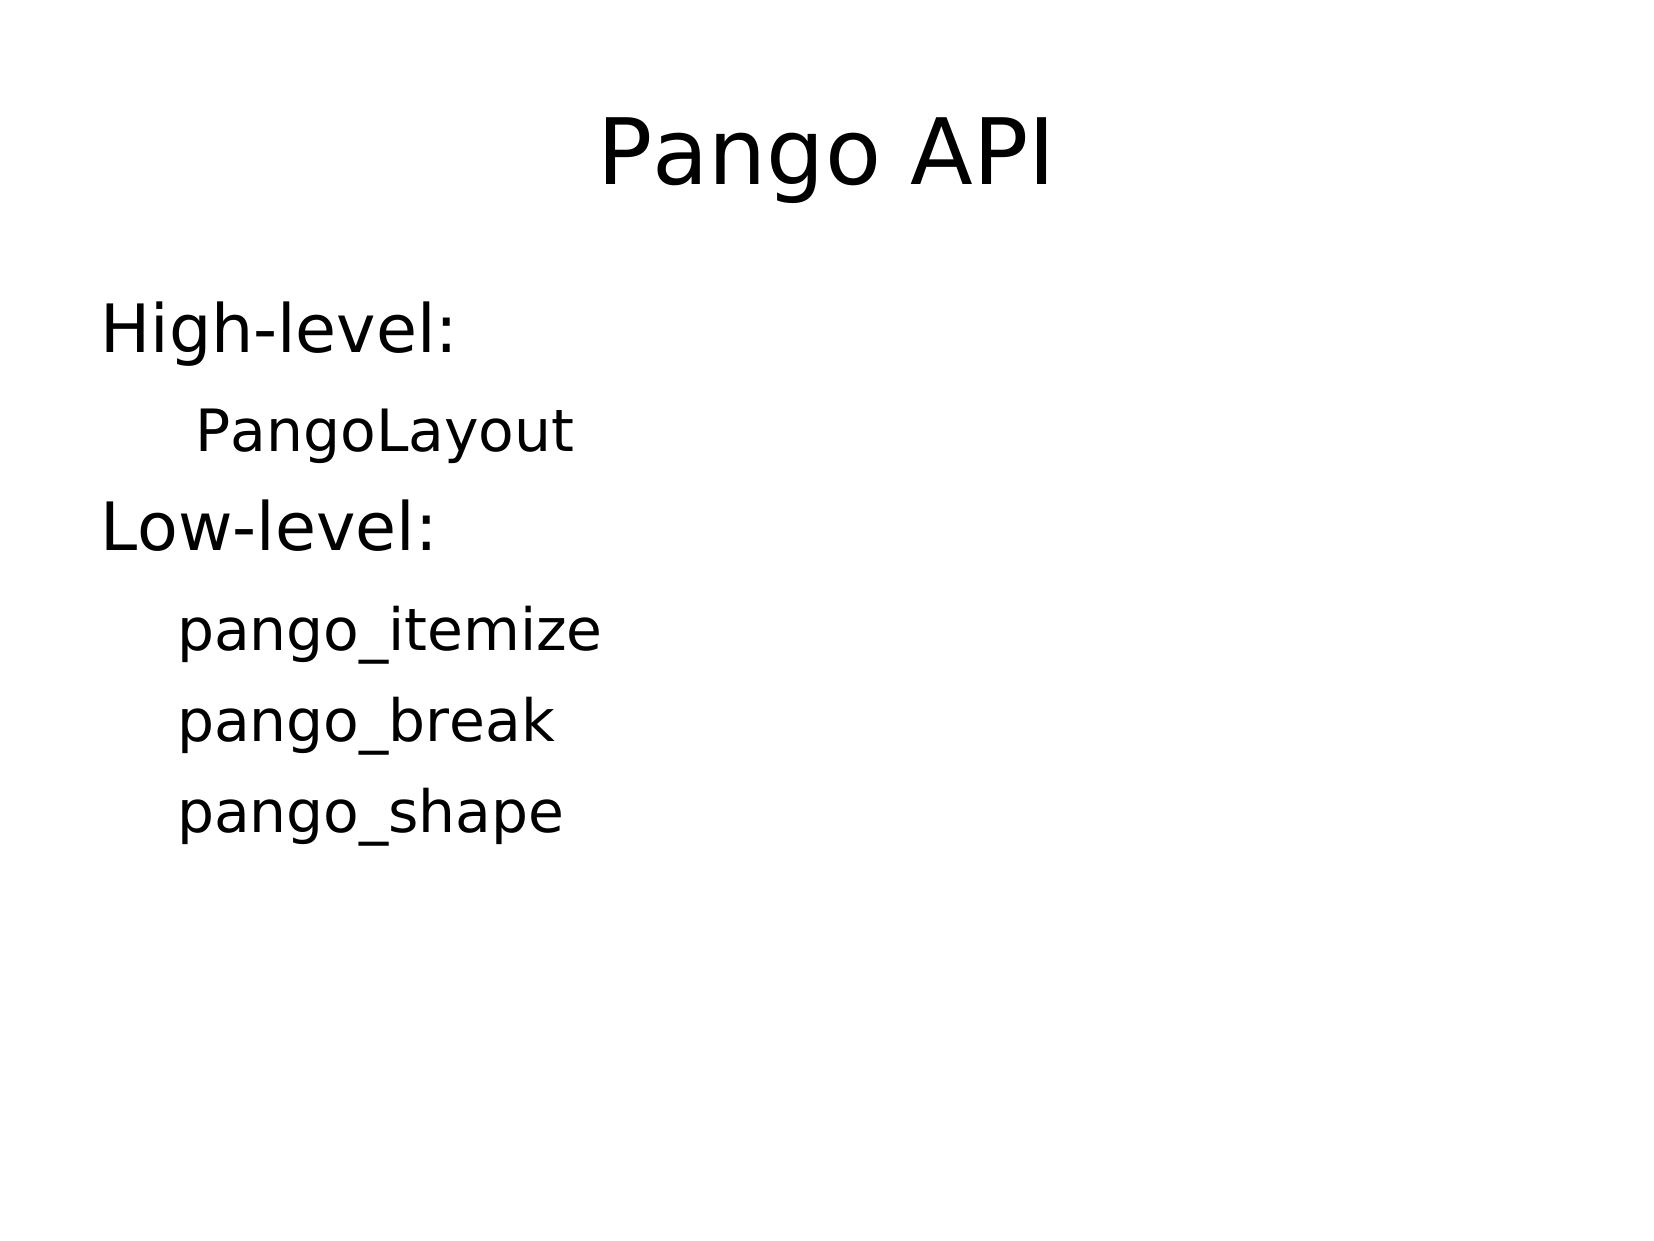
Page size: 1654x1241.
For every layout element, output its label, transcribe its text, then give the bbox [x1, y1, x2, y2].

title Pango API [82, 49, 1571, 257]
list High-level: PangoLayout Low-level: pango_itemize pango_break pango_shape [82, 290, 1571, 1109]
